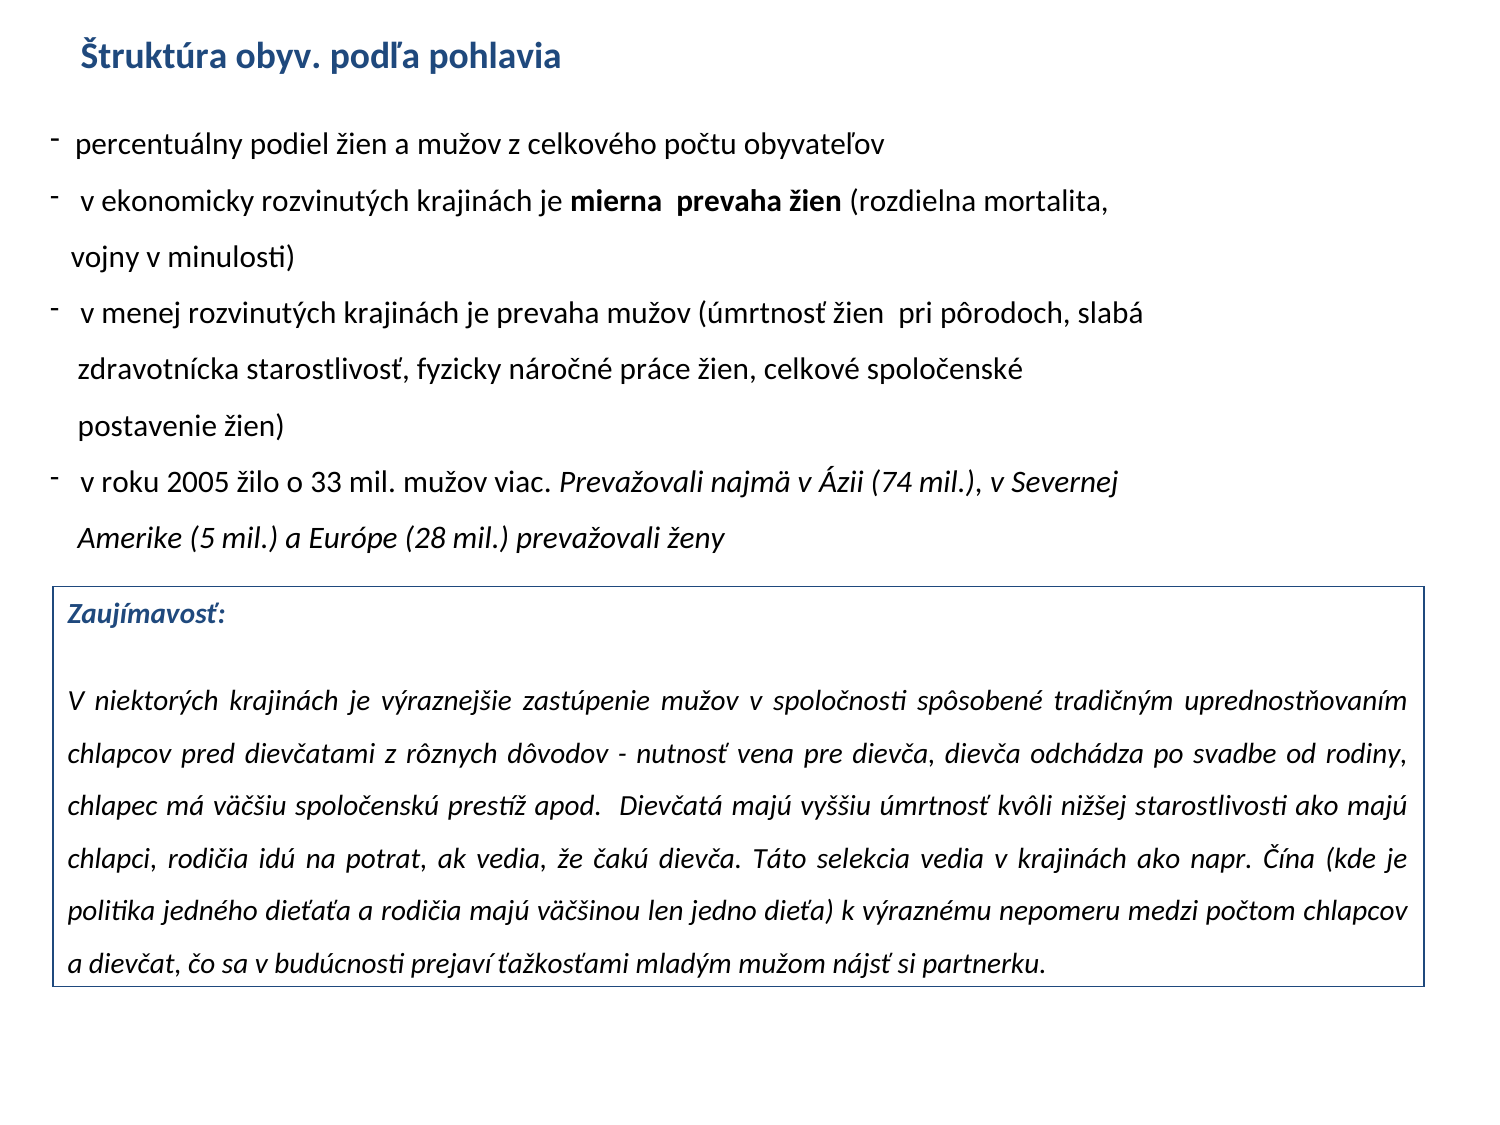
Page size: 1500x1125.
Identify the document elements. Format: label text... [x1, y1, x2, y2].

text_box Štruktúra obyv. podľa pohlavia [23, 23, 961, 84]
text_box percentuálny podiel žien a mužov z celkového počtu obyvateľov v ekonomicky rozvinutých krajinách je mierna prevaha žien (rozdielna mortalita, vojny v minulosti) v menej rozvinutých krajinách je prevaha mužov (úmrtnosť žien pri pôrodoch, slabá zdravotnícka starostlivosť, fyzicky náročné práce žien, celkové spoločenské postavenie žien) v roku 2005 žilo o 33 mil. mužov viac. Prevažovali najmä v Ázii (74 mil.), v Severnej Amerike (5 mil.) a Európe (28 mil.) prevažovali ženy [35, 93, 1454, 563]
text_box Zaujímavosť: V niektorých krajinách je výraznejšie zastúpenie mužov v spoločnosti spôsobené tradičným uprednostňovaním chlapcov pred dievčatami z rôznych dôvodov - nutnosť vena pre dievča, dievča odchádza po svadbe od rodiny, chlapec má väčšiu spoločenskú prestíž apod. Dievčatá majú vyššiu úmrtnosť kvôli nižšej starostlivosti ako majú chlapci, rodičia idú na potrat, ak vedia, že čakú dievča. Táto selekcia vedia v krajinách ako napr. Čína (kde je politika jedného dieťaťa a rodičia majú väčšinou len jedno dieťa) k výraznému nepomeru medzi počtom chlapcov a dievčat, čo sa v budúcnosti prejaví ťažkosťami mladým mužom nájsť si partnerku. [52, 586, 1424, 987]
